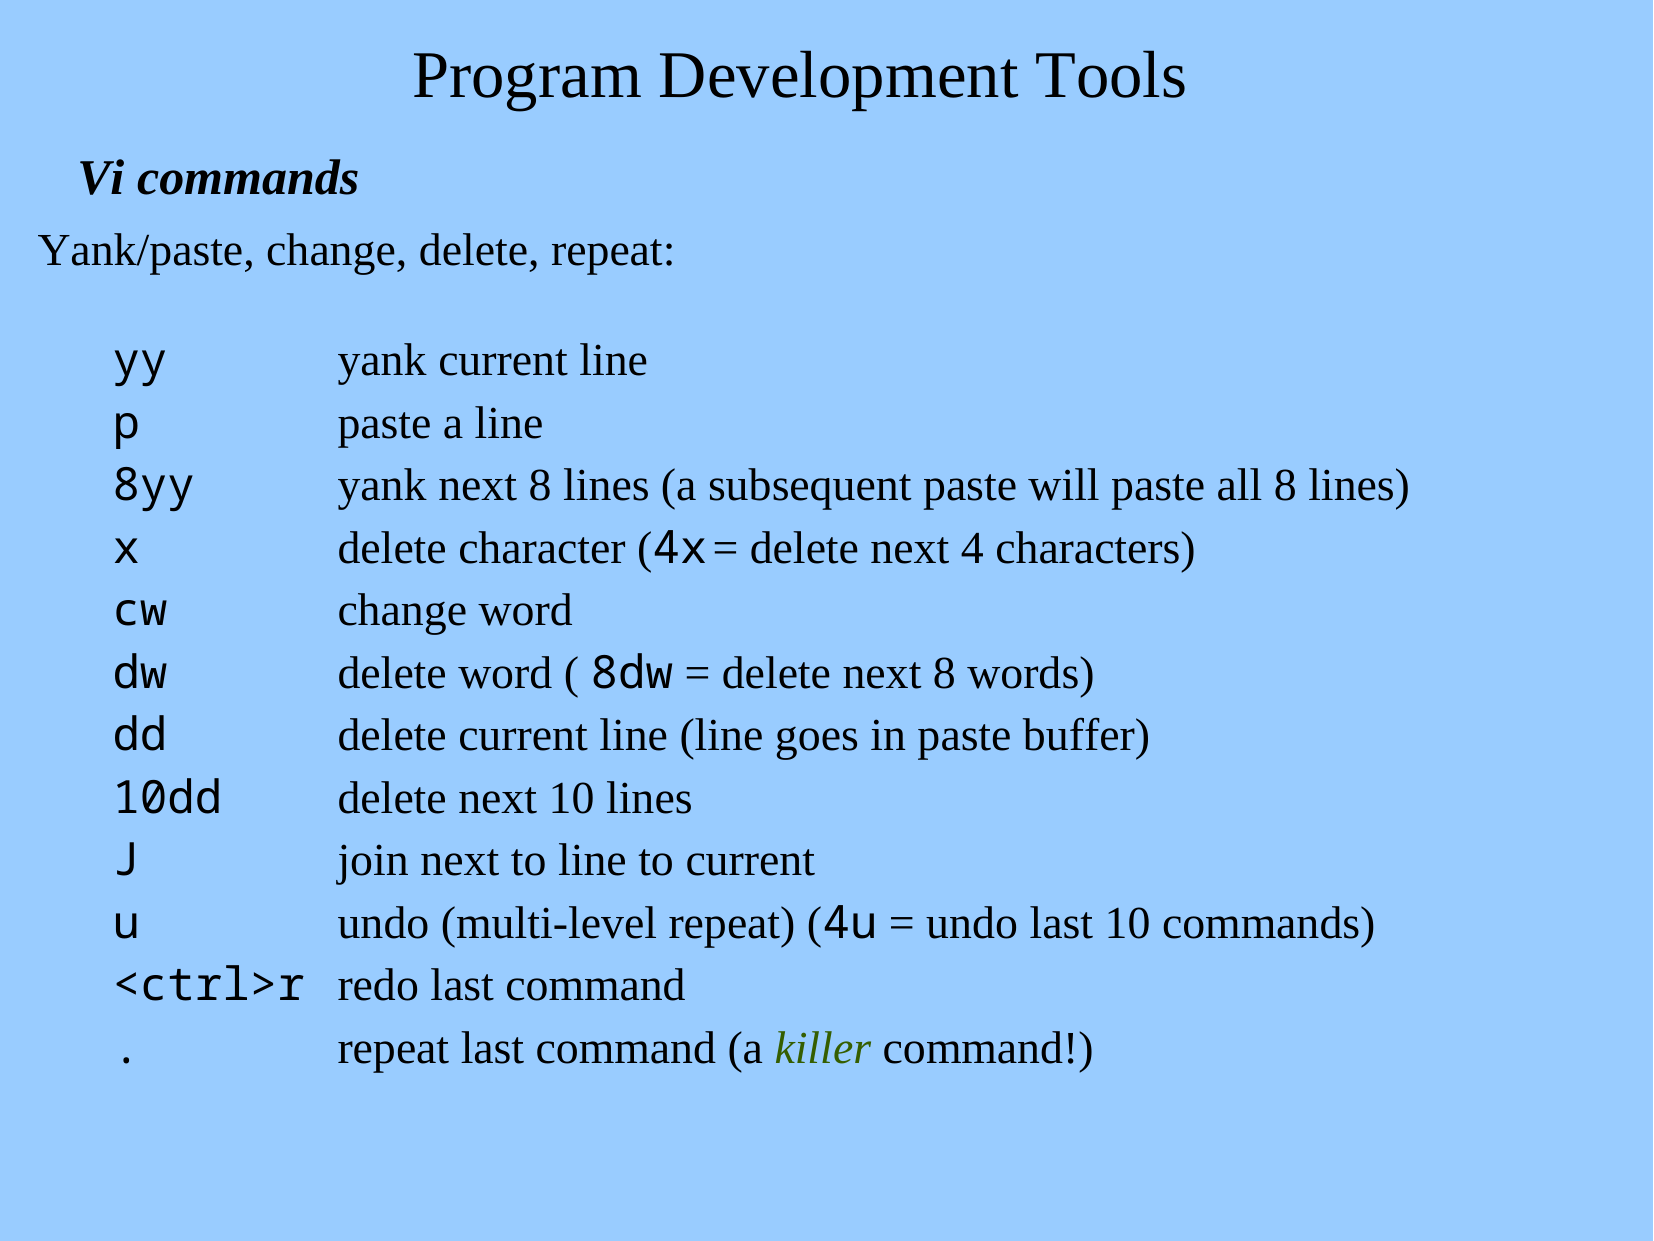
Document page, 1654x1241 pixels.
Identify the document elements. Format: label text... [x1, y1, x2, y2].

text_box Yank/paste, change, delete, repeat: yy yank current line p paste a line 8yy yank next 8 lines (a subsequent paste will paste all 8 lines) x delete character (4x = delete next 4 characters) cw change word dw delete word ( 8dw = delete next 8 words) dd delete current line (line goes in paste buffer) 10dd delete next 10 lines J join next to line to current u undo (multi-level repeat) (4u = undo last 10 commands) <ctrl>r redo last command . repeat last command (a killer command!) [37, 225, 1575, 1190]
text_box Vi commands [77, 150, 419, 206]
text_box Program Development Tools [412, 38, 1206, 113]
